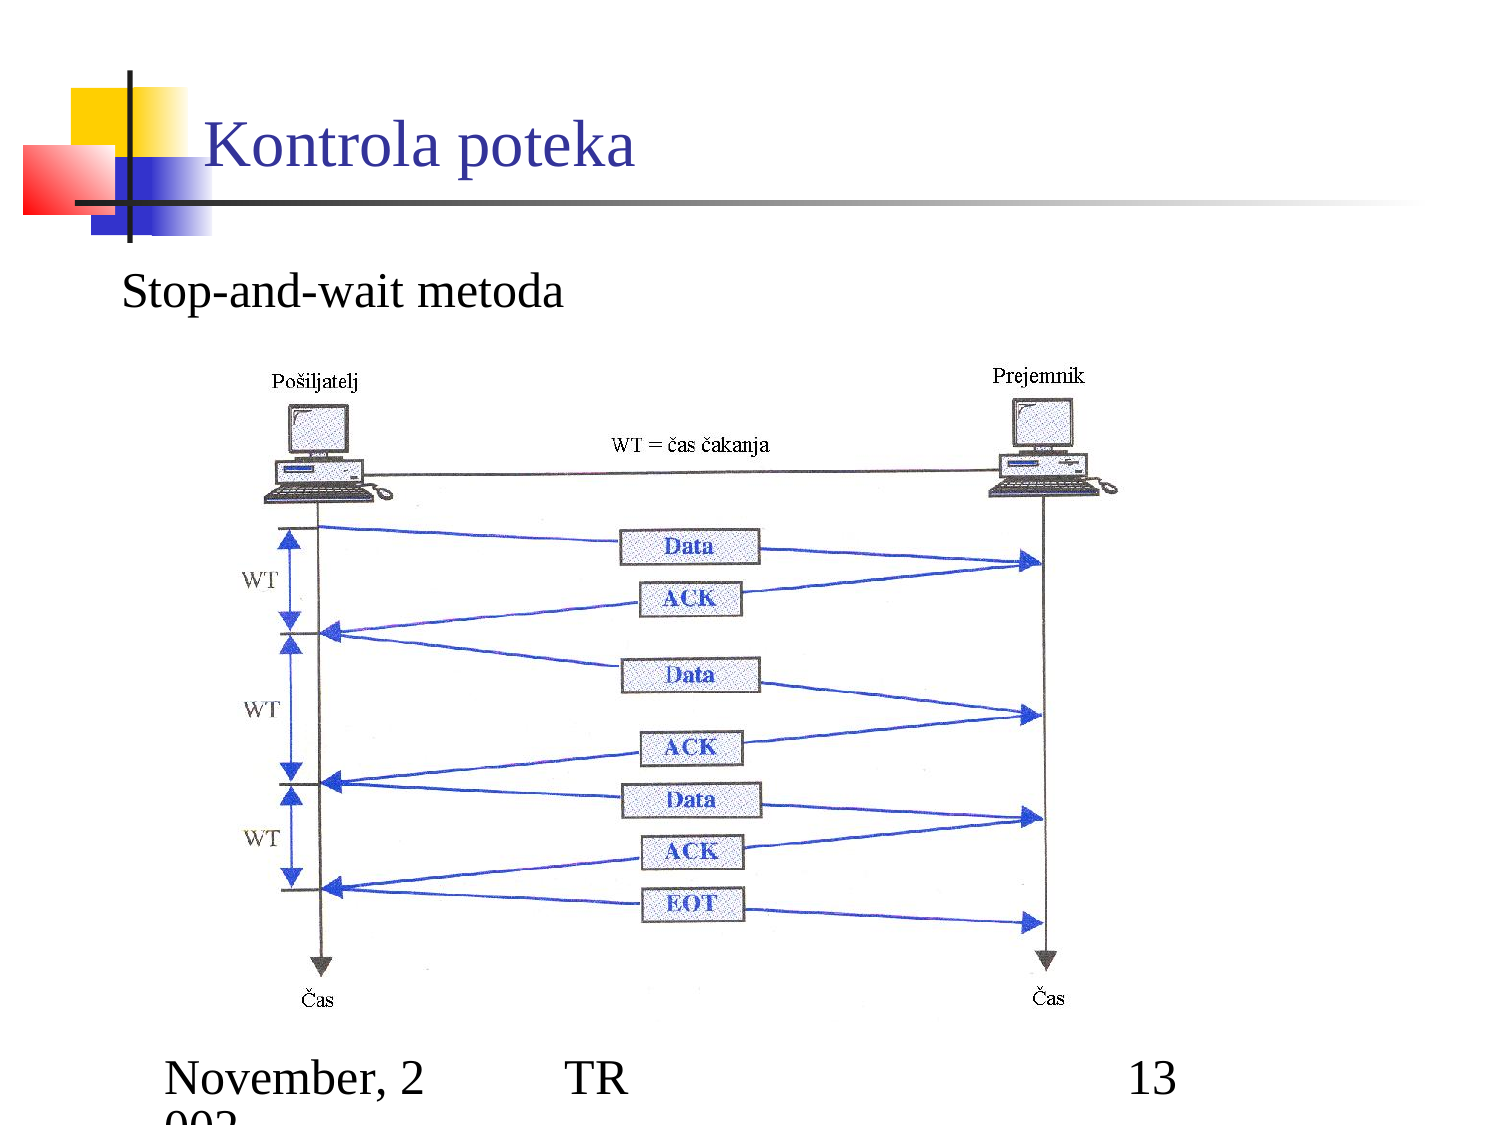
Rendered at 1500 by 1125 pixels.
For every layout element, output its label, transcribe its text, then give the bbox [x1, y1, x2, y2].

title Kontrola poteka [188, 92, 1468, 188]
picture [237, 362, 1126, 1022]
list Stop-and-wait metoda [50, 249, 1469, 351]
